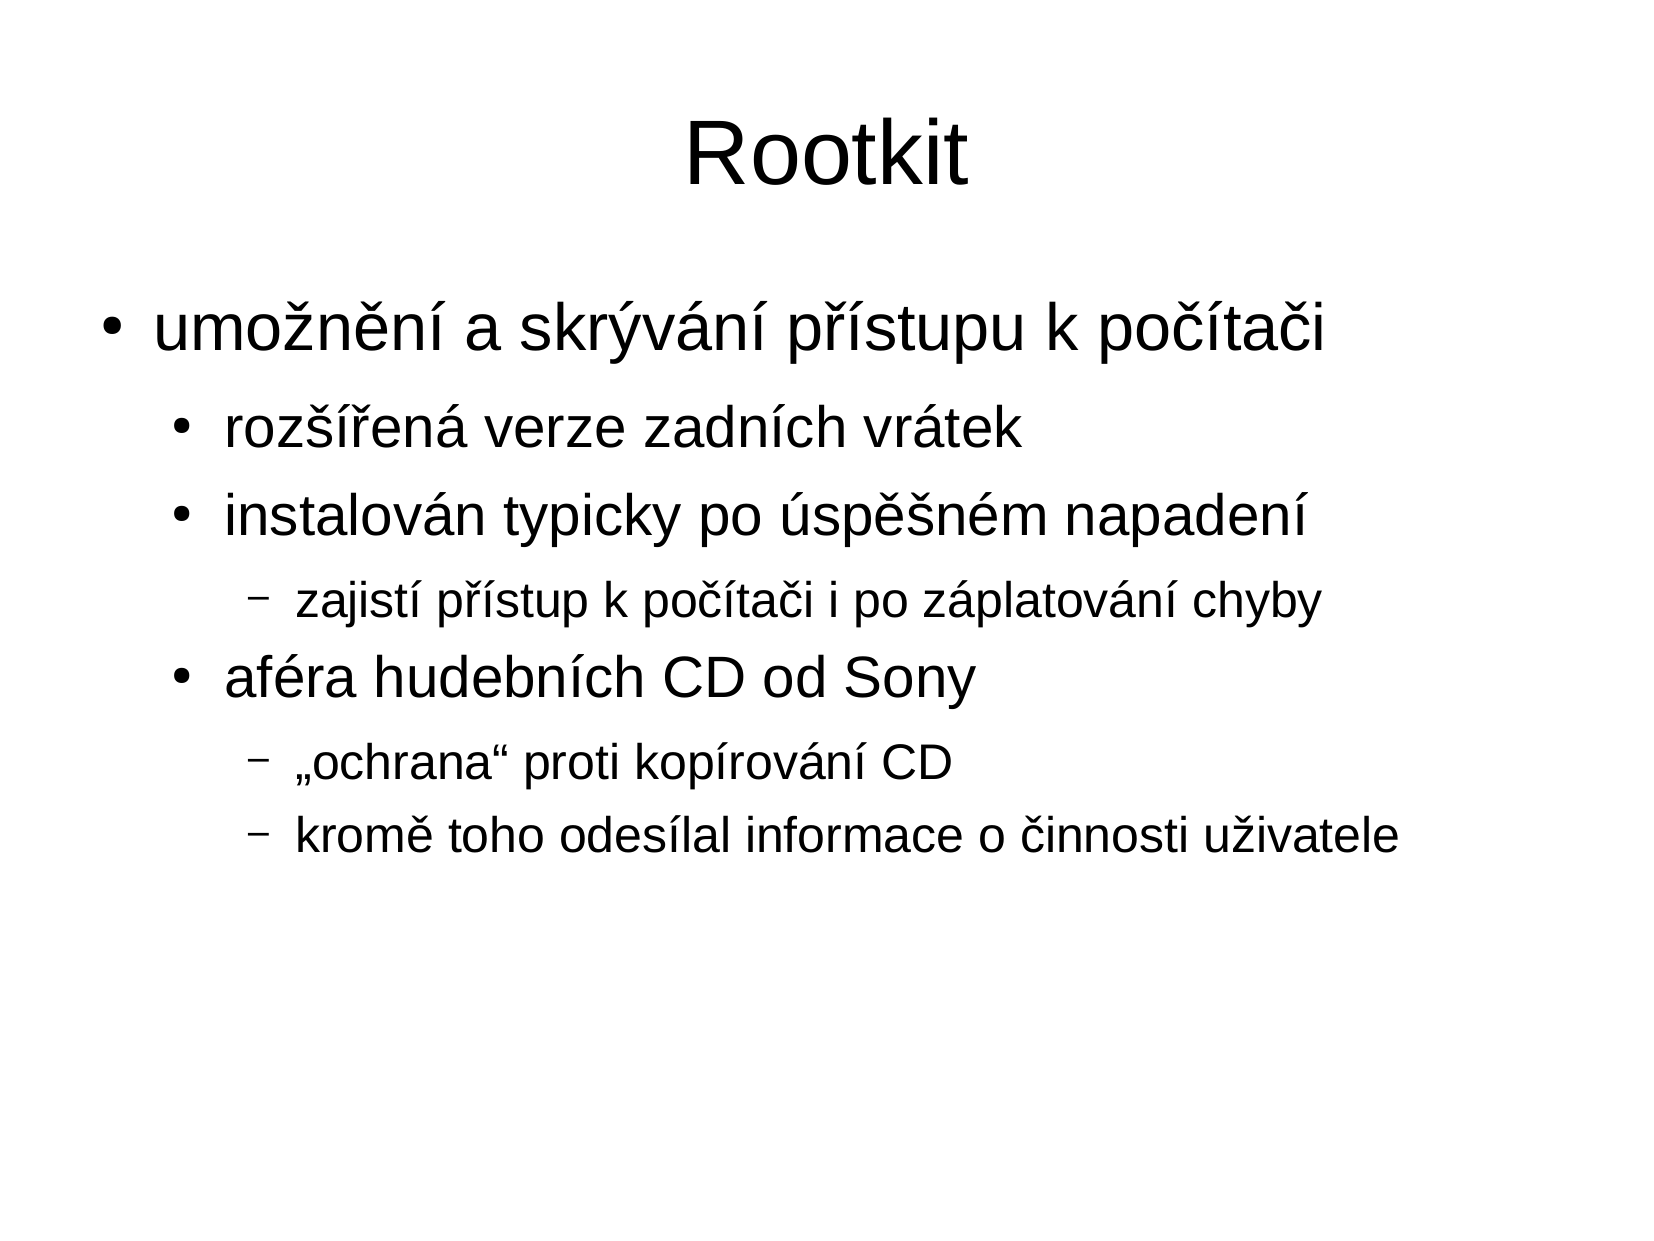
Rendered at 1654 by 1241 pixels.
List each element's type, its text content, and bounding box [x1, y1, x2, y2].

title Rootkit [82, 49, 1571, 257]
list umožnění a skrývání přístupu k počítači rozšířená verze zadních vrátek instalován typicky po úspěšném napadení zajistí přístup k počítači i po záplatování chyby aféra hudebních CD od Sony „ochrana“ proti kopírování CD kromě toho odesílal informace o činnosti uživatele [82, 290, 1571, 1109]
